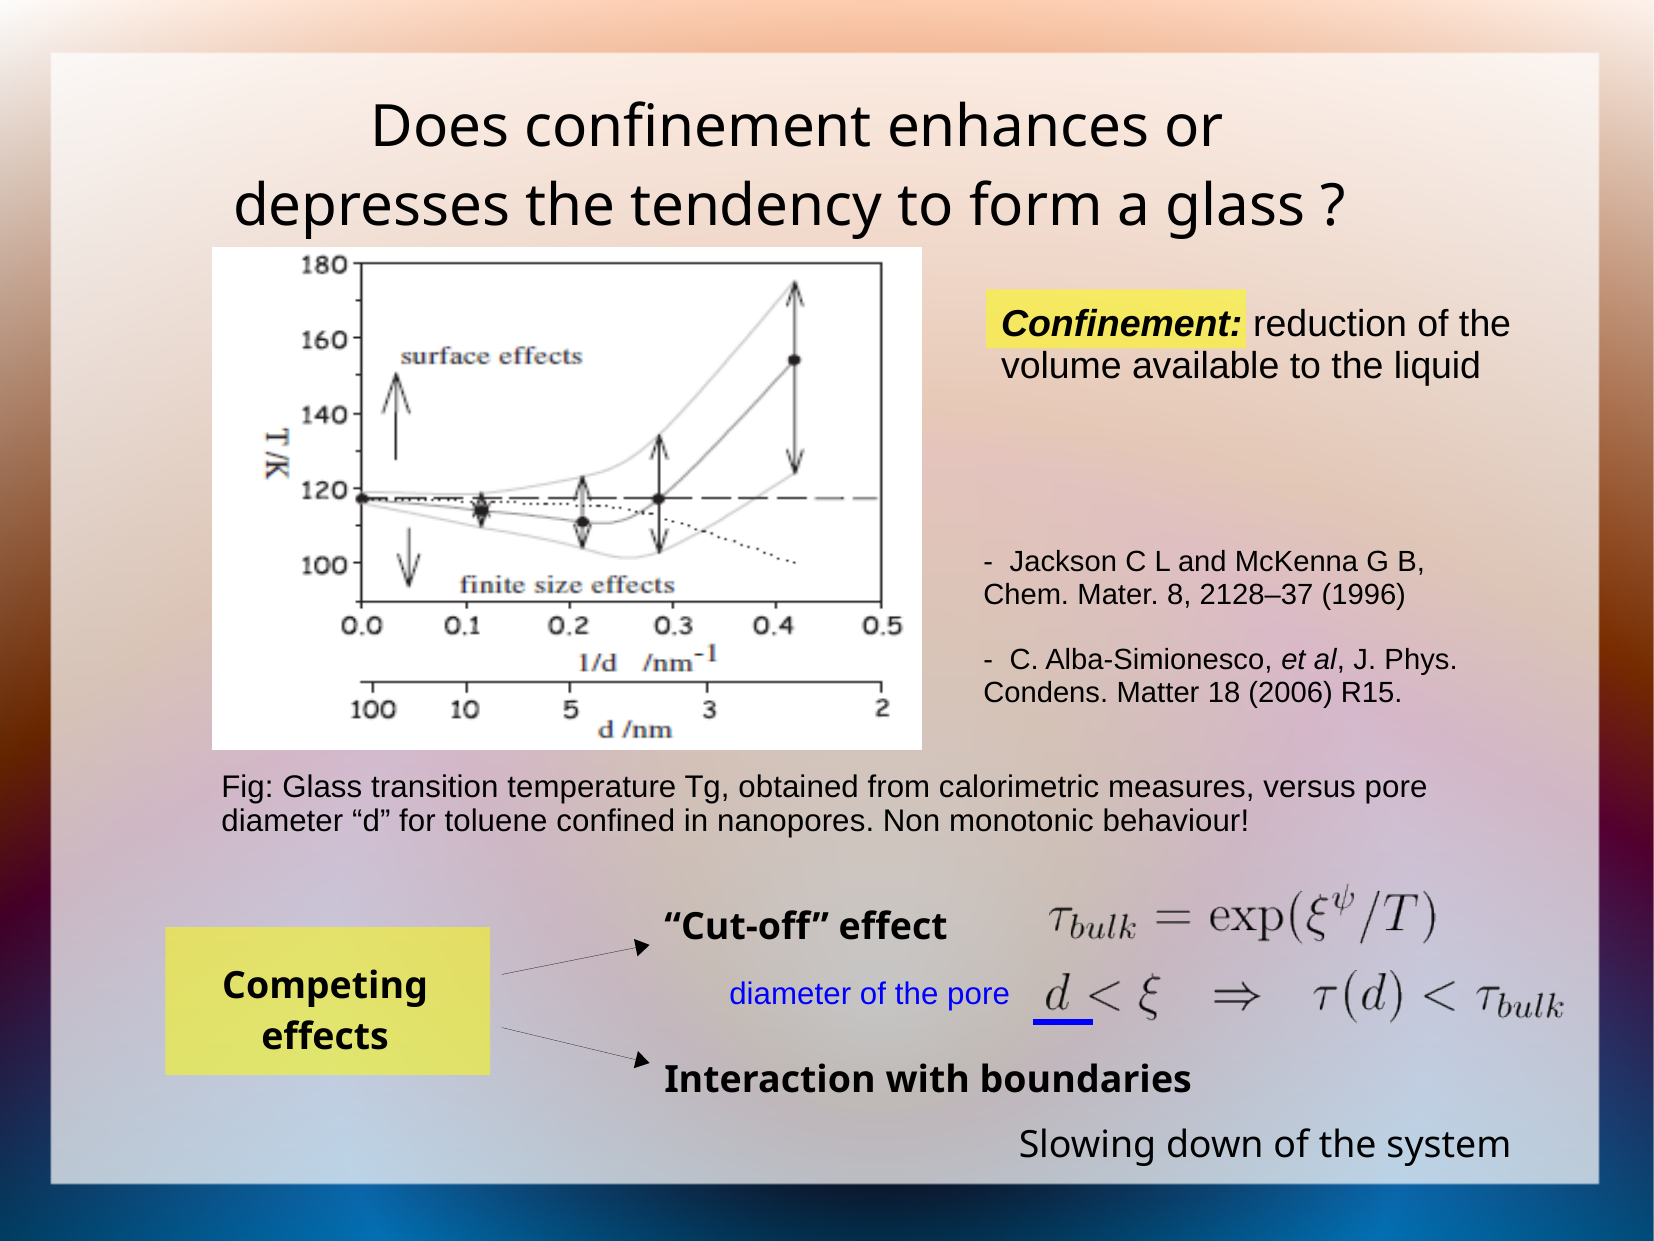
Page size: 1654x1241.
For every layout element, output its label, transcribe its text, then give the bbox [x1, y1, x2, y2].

text_box Interaction with boundaries [649, 1045, 1211, 1104]
text_box [165, 927, 491, 1075]
picture [0, 0, 1654, 1241]
text_box Fig: Glass transition temperature Tg, obtained from calorimetric measures, versus pore diameter “d” for toluene confined in nanopores. Non monotonic behaviour! [206, 761, 1483, 846]
text_box Confinement: reduction of the volume available to the liquid [986, 295, 1577, 395]
text_box “Cut-off” effect [649, 891, 1211, 951]
text_box Slowing down of the system [1003, 1110, 1554, 1169]
text_box Competing effects [194, 950, 456, 1053]
text_box diameter of the pore [714, 968, 1099, 1019]
text_box [986, 289, 1247, 295]
text_box Does confinement enhances or depresses the tendency to form a glass ? [212, 76, 1382, 228]
text_box - Jackson C L and McKenna G B, Chem. Mater. 8, 2128–37 (1996) - C. Alba-Simionesco, et al, J. Phys. Condens. Matter 18 (2006) R15. [968, 537, 1481, 749]
